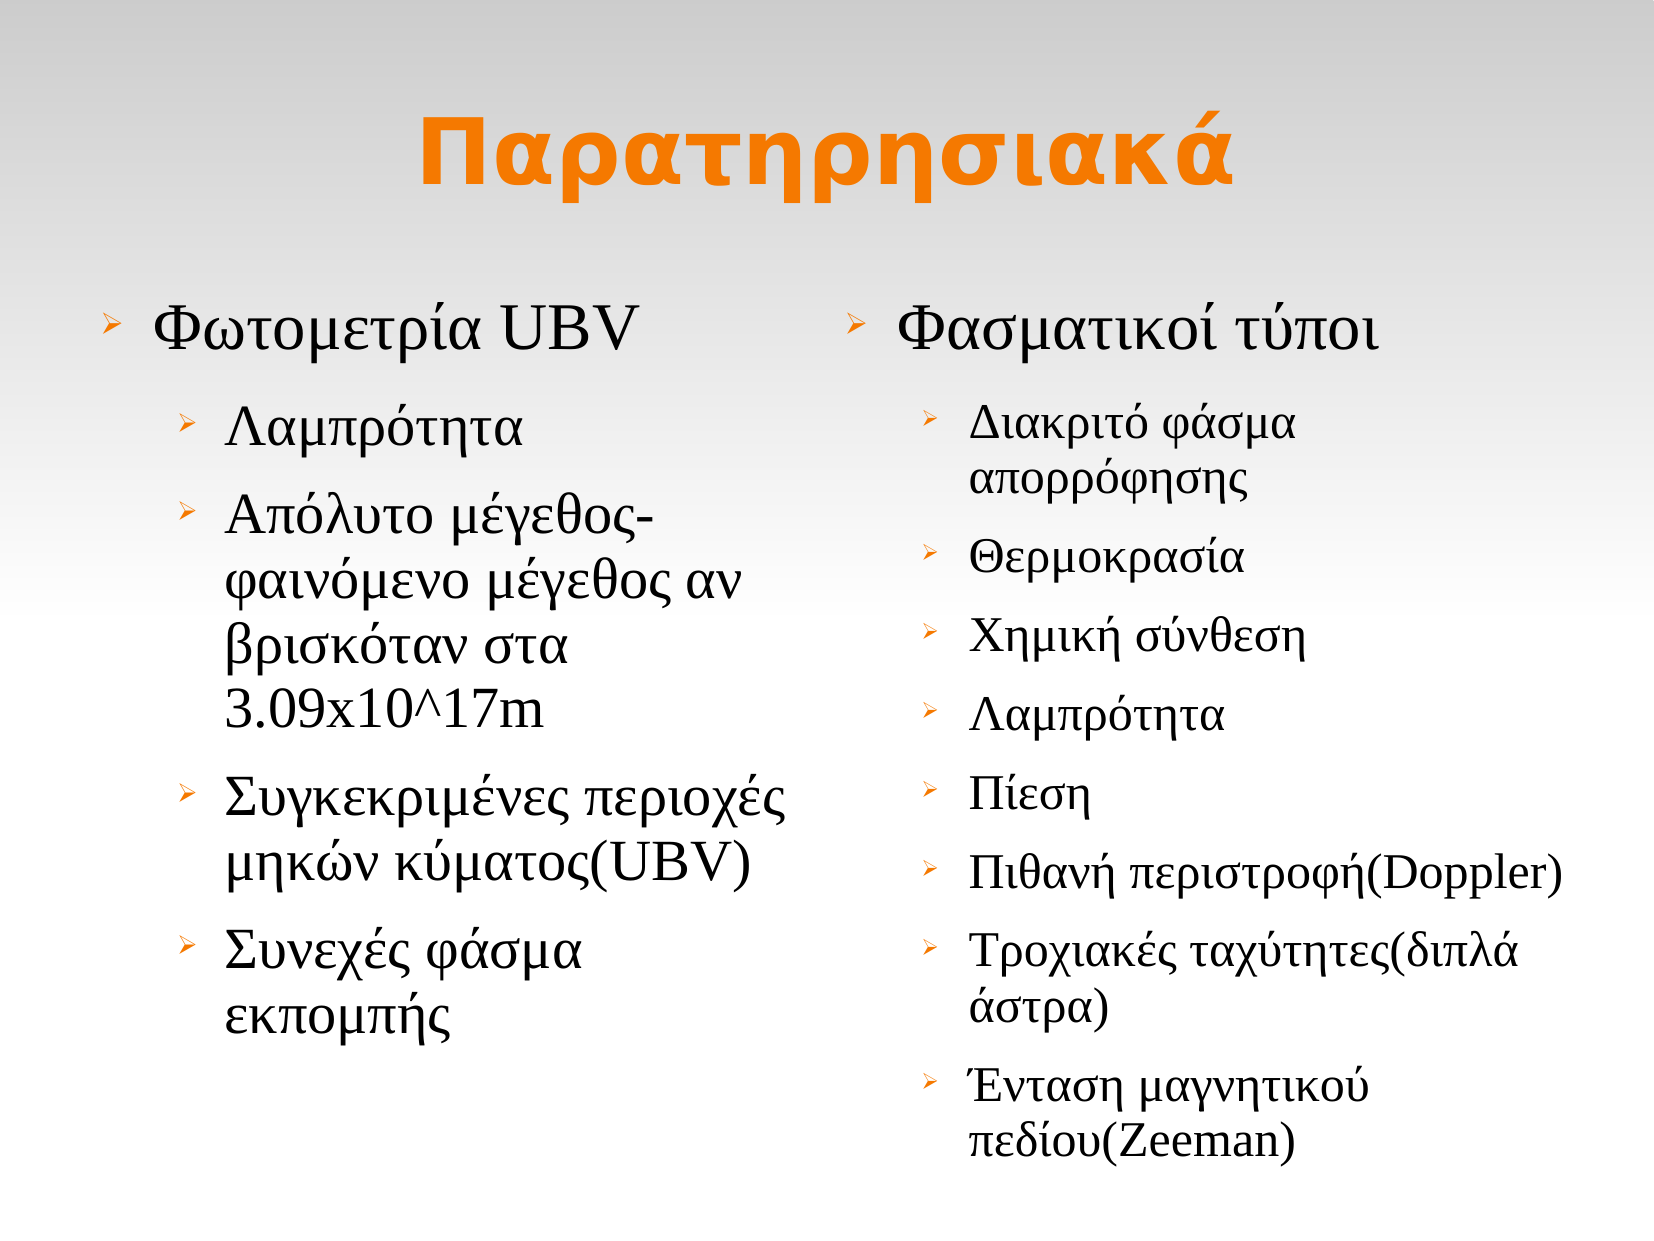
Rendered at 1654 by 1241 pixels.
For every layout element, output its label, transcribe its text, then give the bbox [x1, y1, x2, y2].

list Φασματικοί τύποι Διακριτό φάσμα απορρόφησης Θερμοκρασία Χημική σύνθεση Λαμπρότητα Πίεση Πιθανή περιστροφή(Doppler) Τροχιακές ταχύτητες(διπλά άστρα) Ένταση μαγνητικού πεδίου(Zeeman) [826, 290, 1572, 1179]
title Παρατηρησιακά [82, 49, 1571, 257]
list Φωτομετρία UBV Λαμπρότητα Απόλυτο μέγεθος-φαινόμενο μέγεθος αν βρισκόταν στα 3.09x10^17m Συγκεκριμένες περιοχές μηκών κύματος(UBV) Συνεχές φάσμα εκπομπής [82, 290, 809, 1109]
